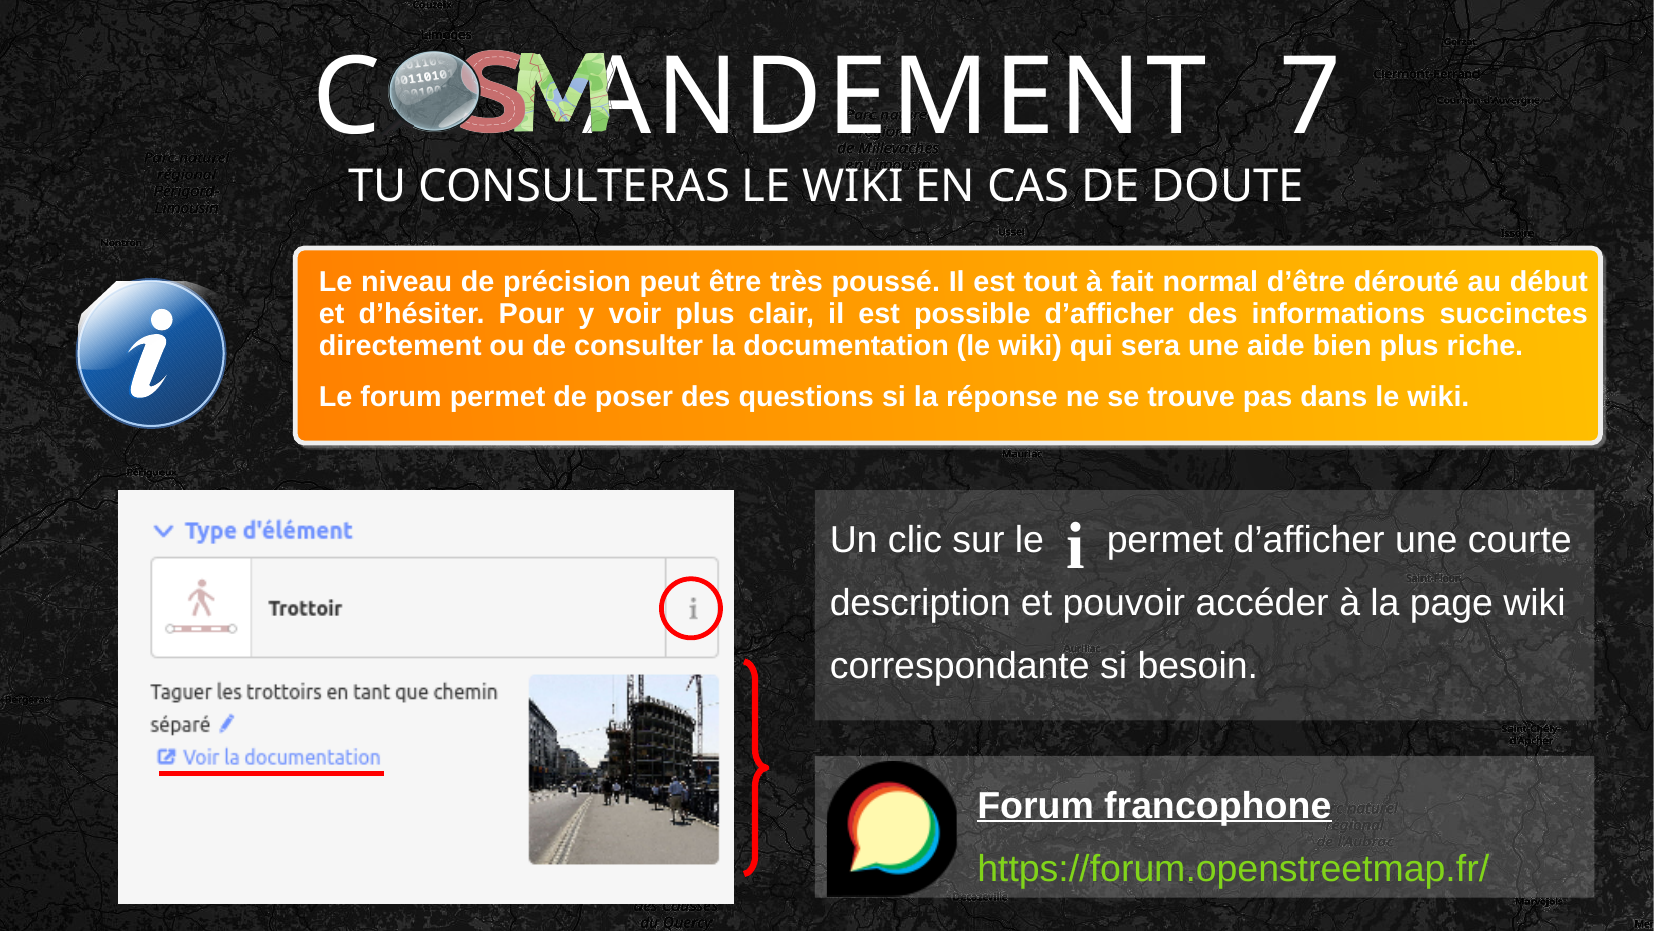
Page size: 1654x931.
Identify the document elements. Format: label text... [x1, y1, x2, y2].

title C ANDEMENT 7 [301, 13, 1353, 169]
text_box Un clic sur le permet d’afficher une courte description et pouvoir accéder à la page wiki correspondante si besoin. [814, 490, 1595, 721]
text_box Forum francophone https://forum.openstreetmap.fr/ [814, 755, 1595, 898]
list Le niveau de précision peut être très poussé. Il est tout à fait normal d’être dérouté au début et d’hésiter. Pour y voir plus clair, il est possible d’afficher des informations succinctes directement ou de consulter la documentation (le wiki) qui sera une aide bien plus riche. Le forum permet de poser des questions si la réponse ne se trouve pas dans le wiki. [318, 265, 1589, 443]
text_box TU CONSULTERAS LE WIKI EN CAS DE DOUTE [330, 169, 1323, 225]
text_box i [1051, 501, 1100, 591]
picture [0, 0, 1654, 931]
text_box [295, 248, 1601, 443]
